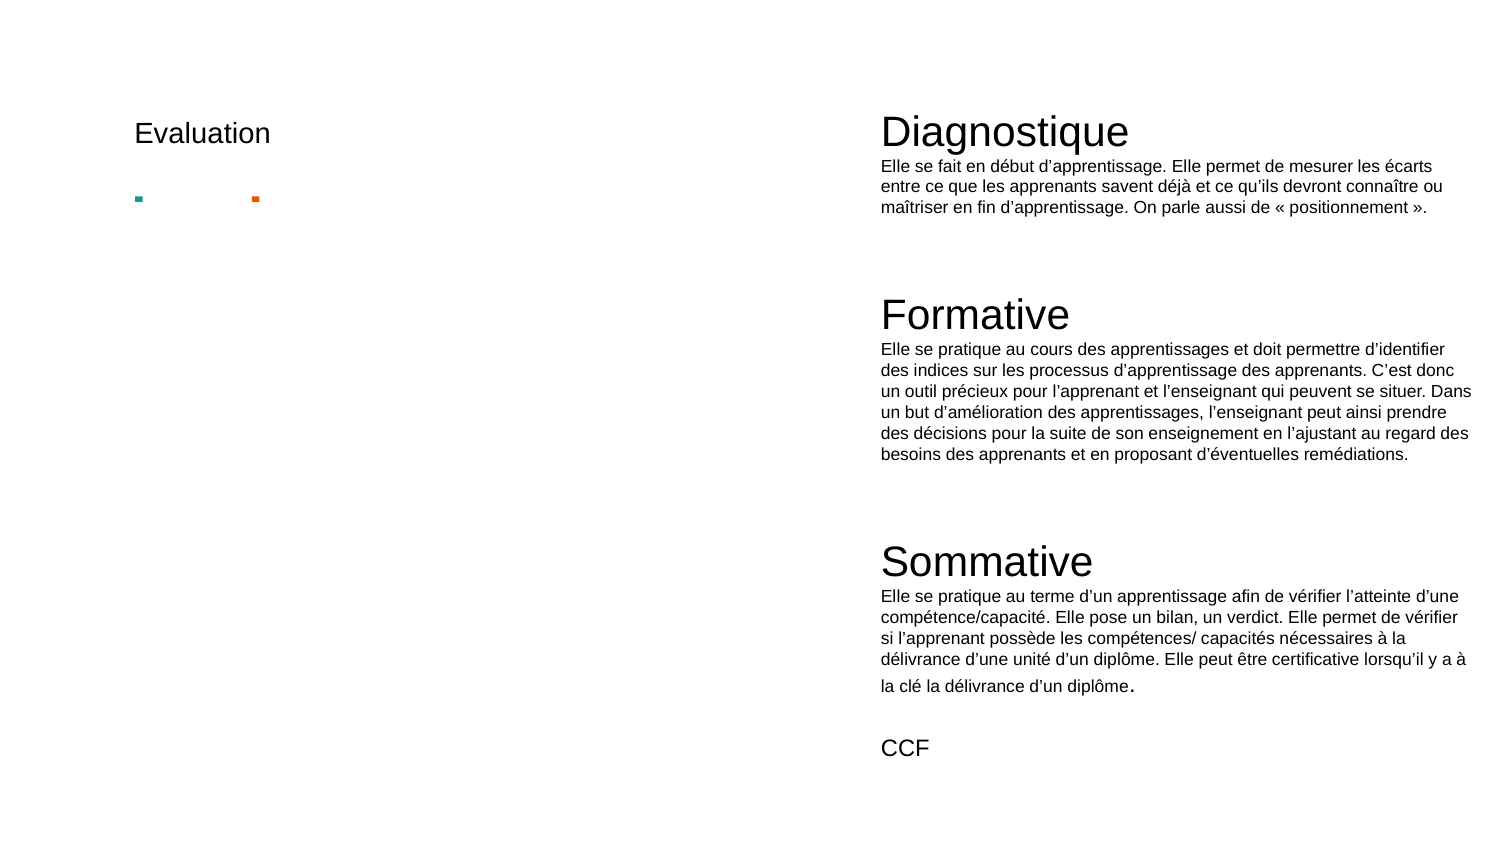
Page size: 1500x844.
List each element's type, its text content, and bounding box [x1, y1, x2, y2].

title Diagnostique Elle se fait en début d’apprentissage. Elle permet de mesurer les écarts entre ce que les apprenants savent déjà et ce qu’ils devront connaître ou maîtriser en fin d’apprentissage. On parle aussi de « positionnement ». Formative Elle se pratique au cours des apprentissages et doit permettre d’identifier des indices sur les processus d’apprentissage des apprenants. C’est donc un outil précieux pour l’apprenant et l’enseignant qui peuvent se situer. Dans un but d’amélioration des apprentissages, l’enseignant peut ainsi prendre des décisions pour la suite de son enseignement en l’ajustant au regard des besoins des apprenants et en proposant d’éventuelles remédiations. Sommative Elle se pratique au terme d’un apprentissage afin de vérifier l’atteinte d’une compétence/capacité. Elle pose un bilan, un verdict. Elle permet de vérifier si l’apprenant possède les compétences/ capacités nécessaires à la délivrance d’une unité d’un diplôme. Elle peut être certificative lorsqu’il y a à la clé la délivrance d’un diplôme. CCF [865, 88, 1490, 831]
title Evaluation [119, 99, 865, 188]
